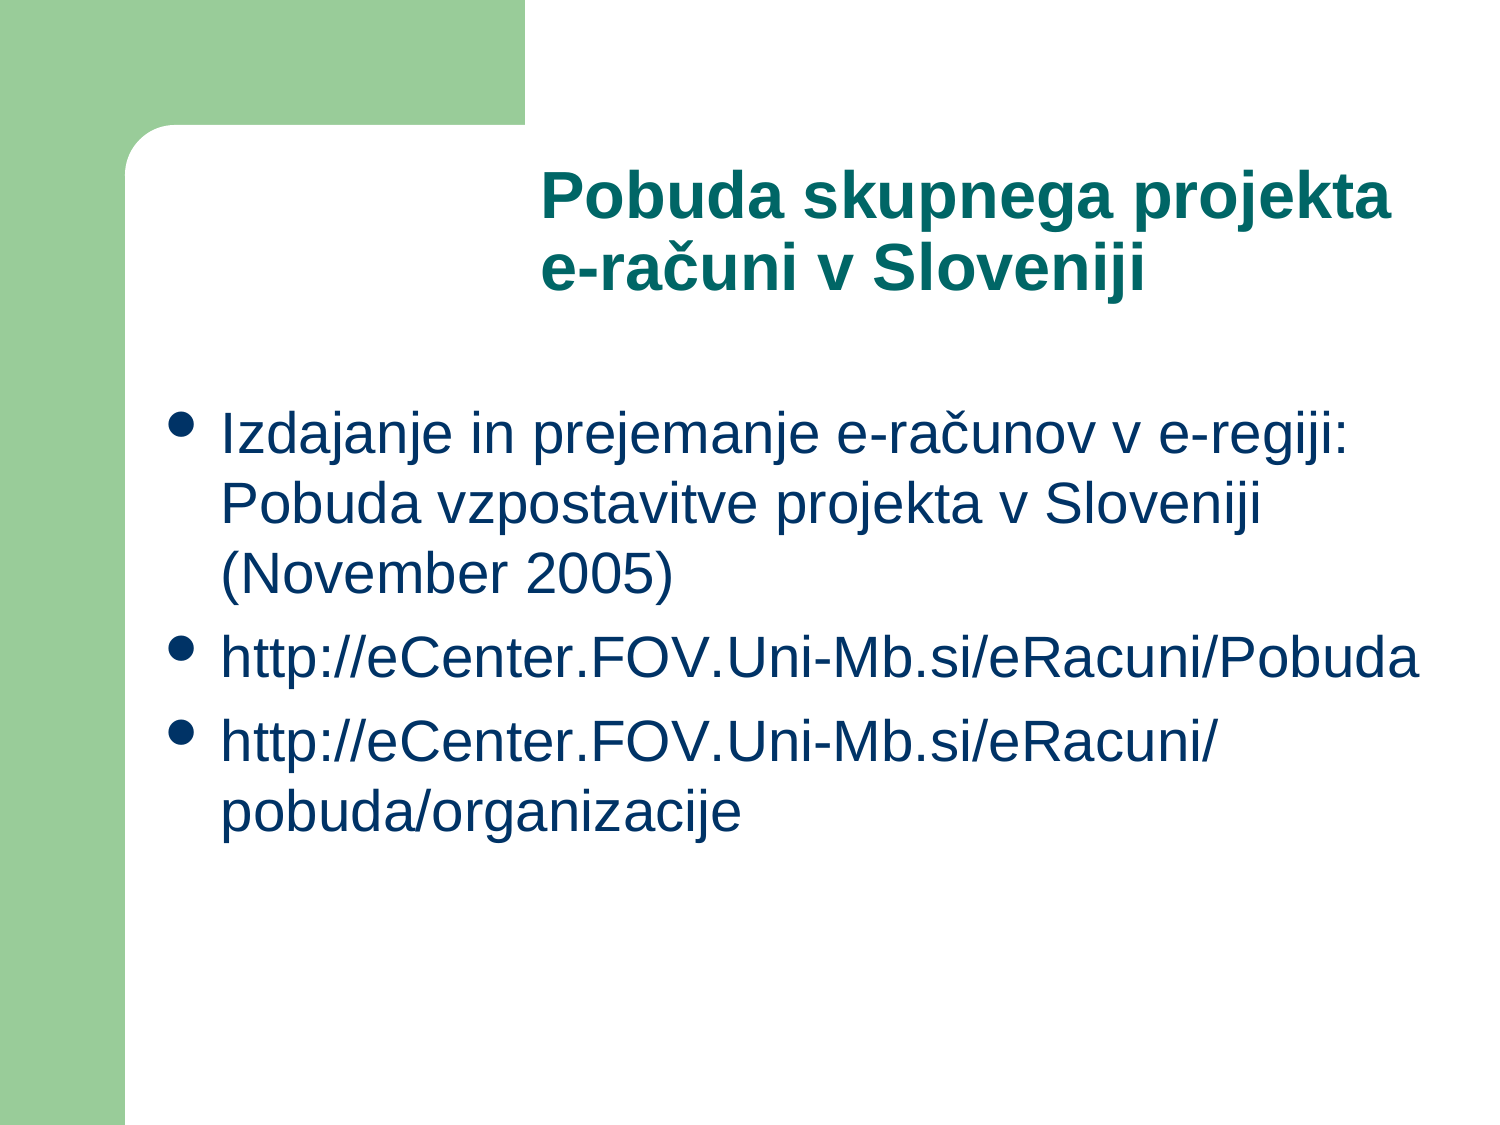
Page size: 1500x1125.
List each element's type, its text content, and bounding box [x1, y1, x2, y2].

title Pobuda skupnega projekta e-računi v Sloveniji [525, 124, 1463, 313]
list Izdajanje in prejemanje e-računov v e-regiji: Pobuda vzpostavitve projekta v Sloveniji (November 2005) http://eCenter.FOV.Uni-Mb.si/eRacuni/Pobuda http://eCenter.FOV.Uni-Mb.si/eRacuni/pobuda/organizacije [149, 387, 1463, 1000]
